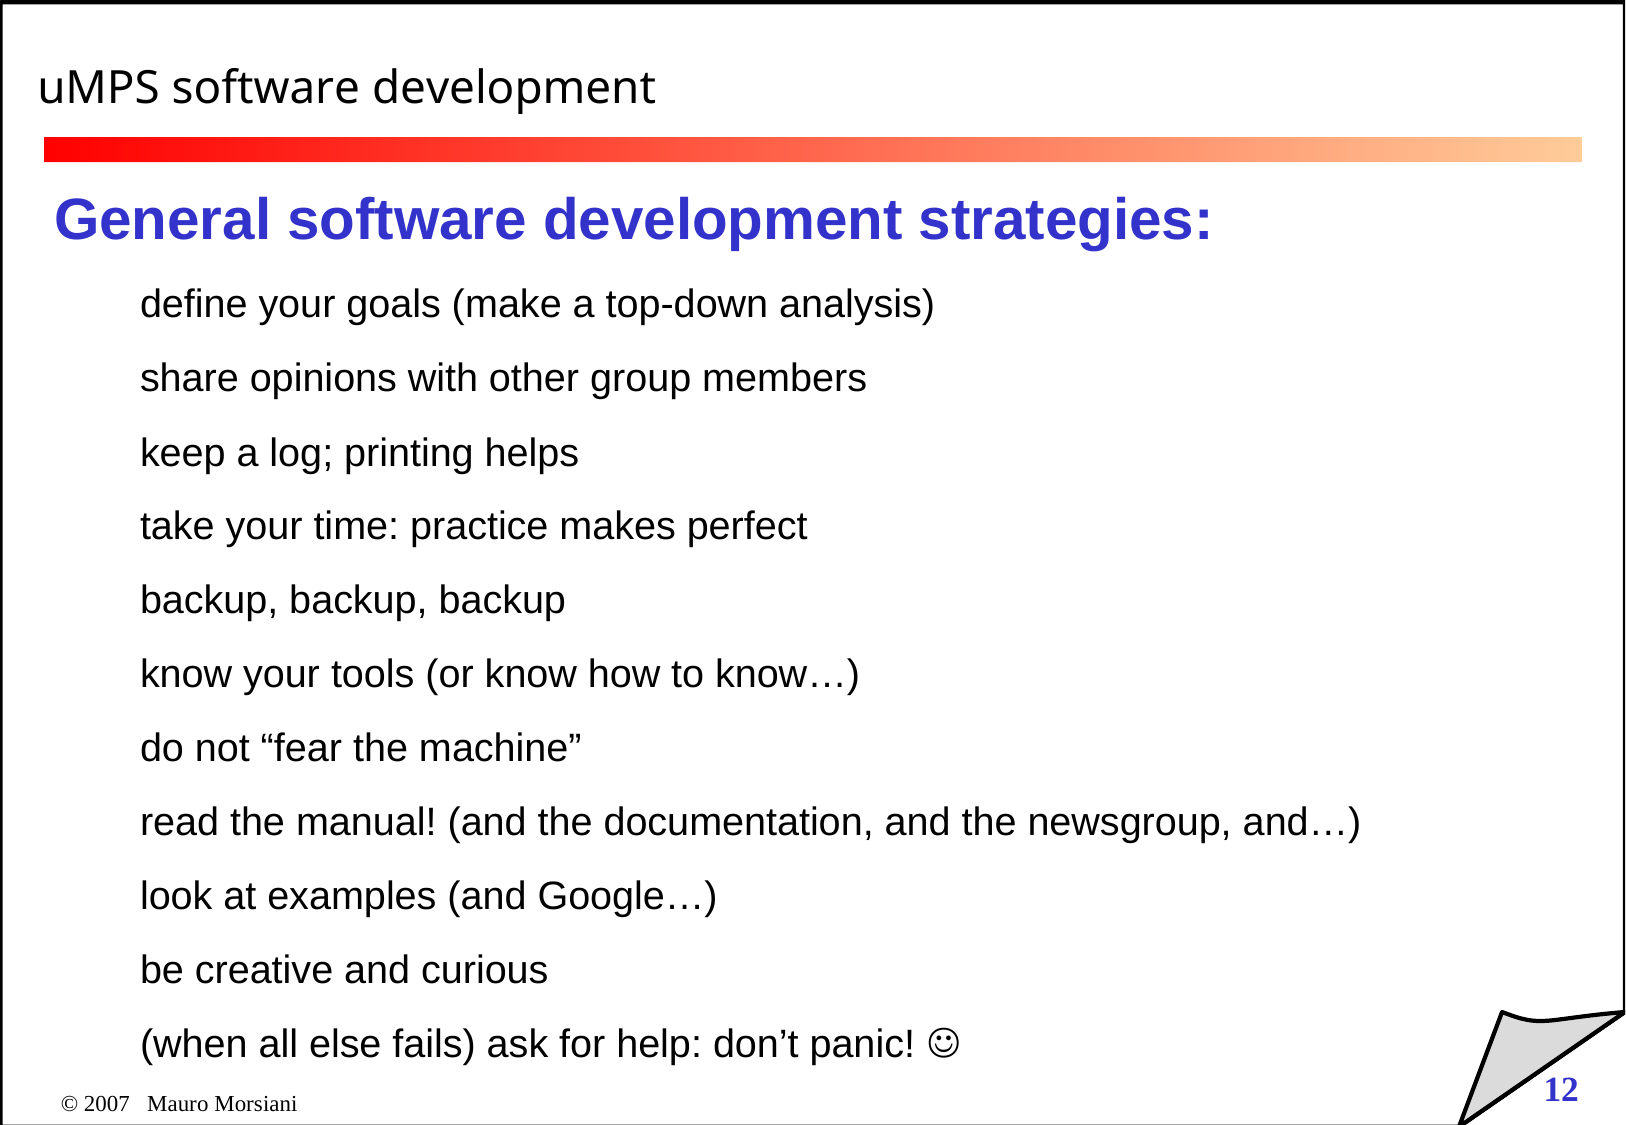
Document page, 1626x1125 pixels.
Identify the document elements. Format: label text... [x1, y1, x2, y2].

list General software development strategies: define your goals (make a top-down analysis) share opinions with other group members keep a log; printing helps take your time: practice makes perfect backup, backup, backup know your tools (or know how to know…) do not “fear the machine” read the manual! (and the documentation, and the newsgroup, and…) look at examples (and Google…) be creative and curious (when all else fails) ask for help: don’t panic!  [54, 187, 1571, 1117]
title uMPS software development [37, 44, 1588, 131]
